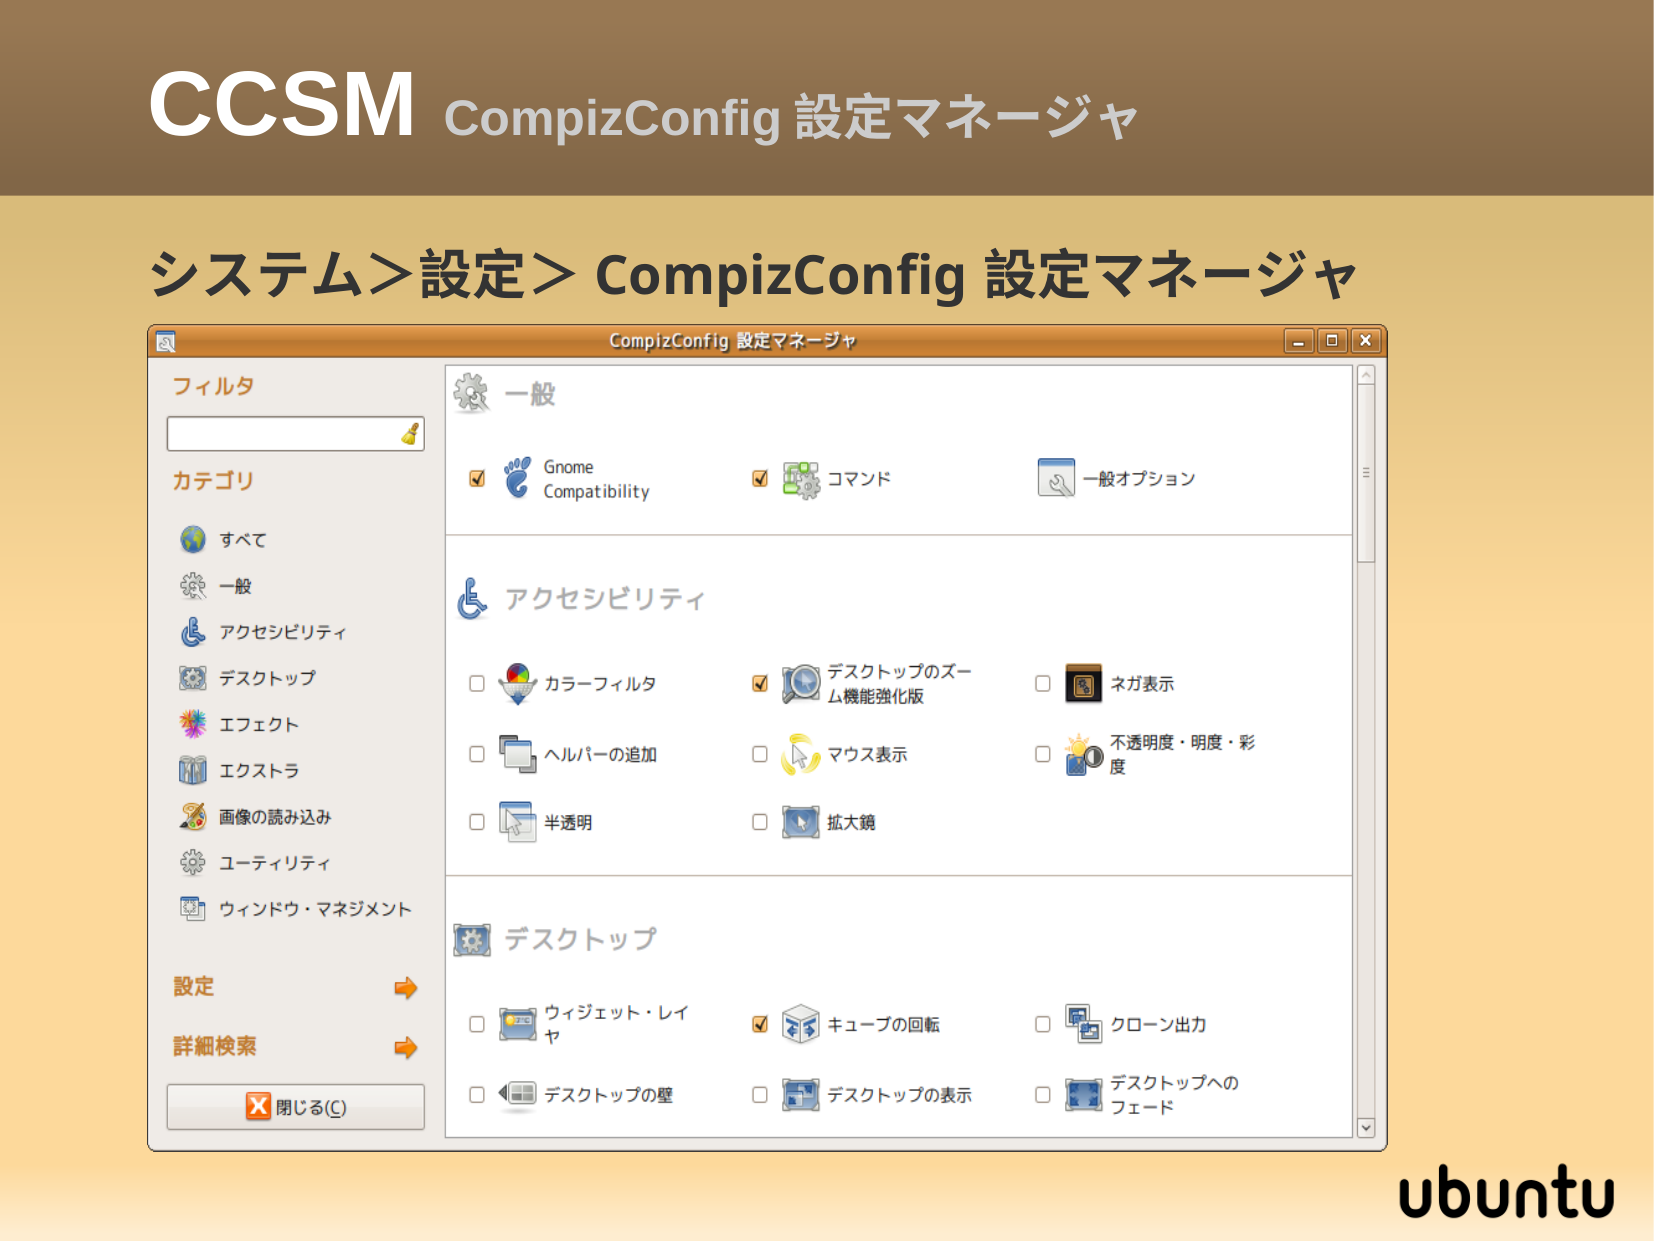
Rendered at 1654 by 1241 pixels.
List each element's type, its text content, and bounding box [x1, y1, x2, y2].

list システム＞設定＞CompizConfig設定マネージャ [76, 236, 1565, 325]
picture [0, 0, 1654, 1241]
title CCSM CompizConfig設定マネージャ [76, 0, 1566, 208]
